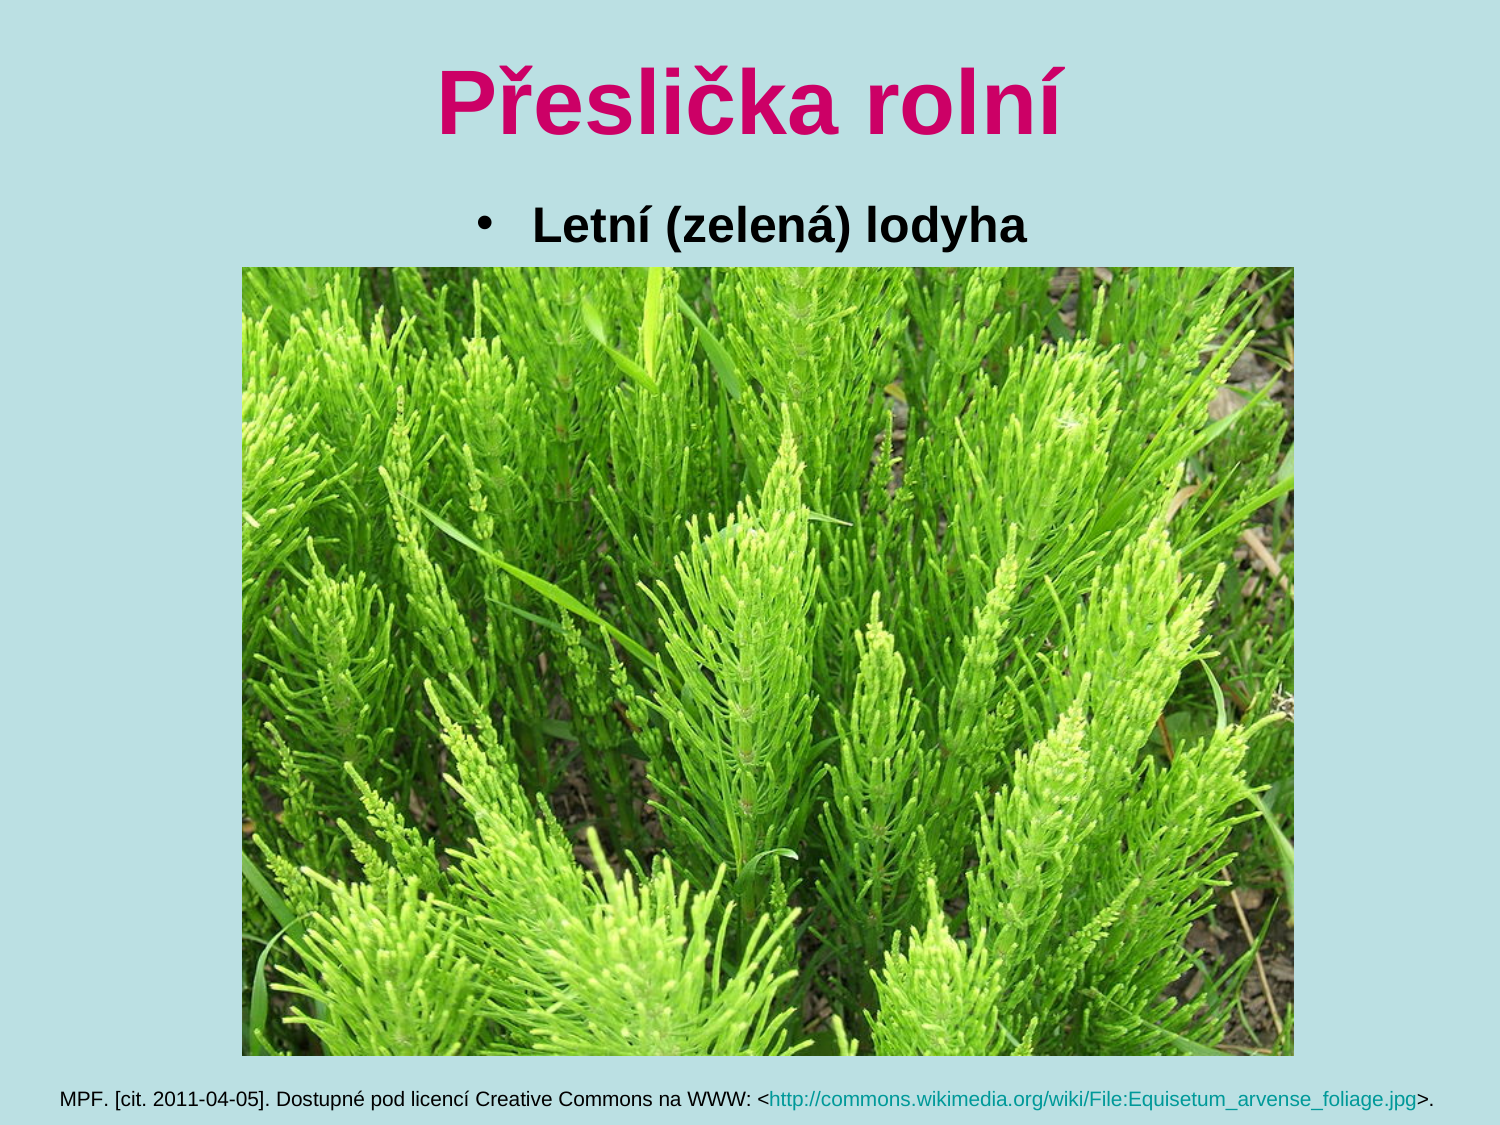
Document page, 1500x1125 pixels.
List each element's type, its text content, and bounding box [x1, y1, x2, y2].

picture [242, 267, 1294, 1056]
title Přeslička rolní [75, 0, 1426, 197]
list Letní (zelená) lodyha [76, 184, 1427, 333]
text_box MPF. [cit. 2011-04-05]. Dostupné pod licencí Creative Commons na WWW: <http://commons.wikimedia.org/wiki/File:Equisetum_arvense_foliage.jpg>. [0, 1077, 1500, 1119]
